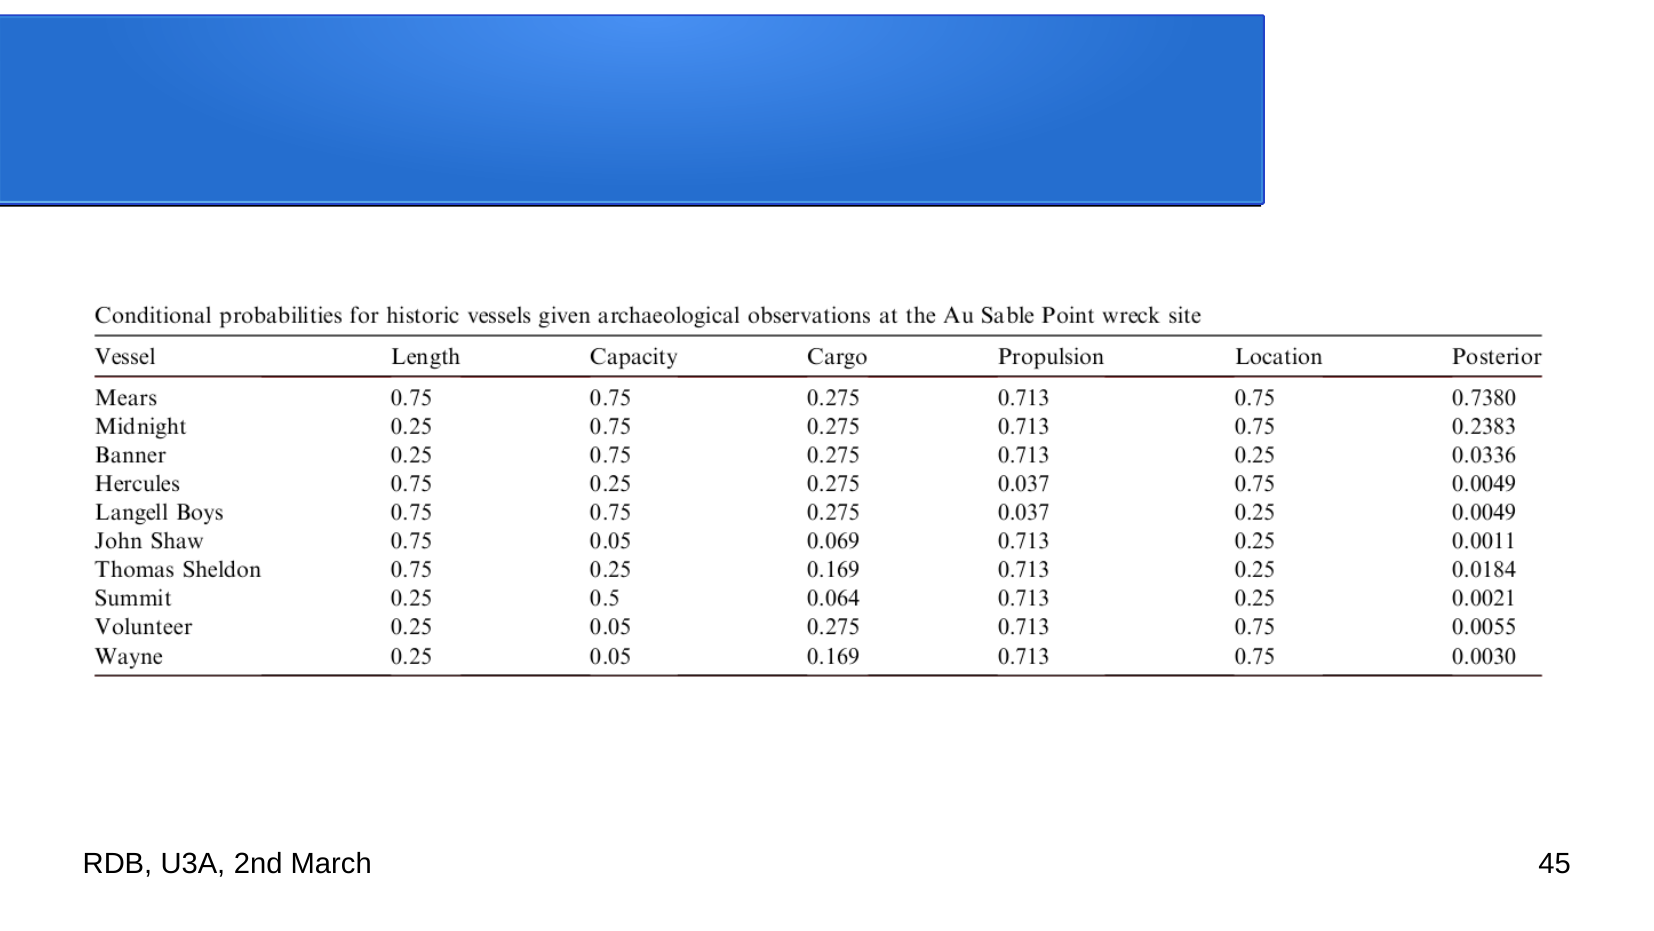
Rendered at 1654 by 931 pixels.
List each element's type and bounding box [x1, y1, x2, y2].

picture [82, 300, 1571, 688]
